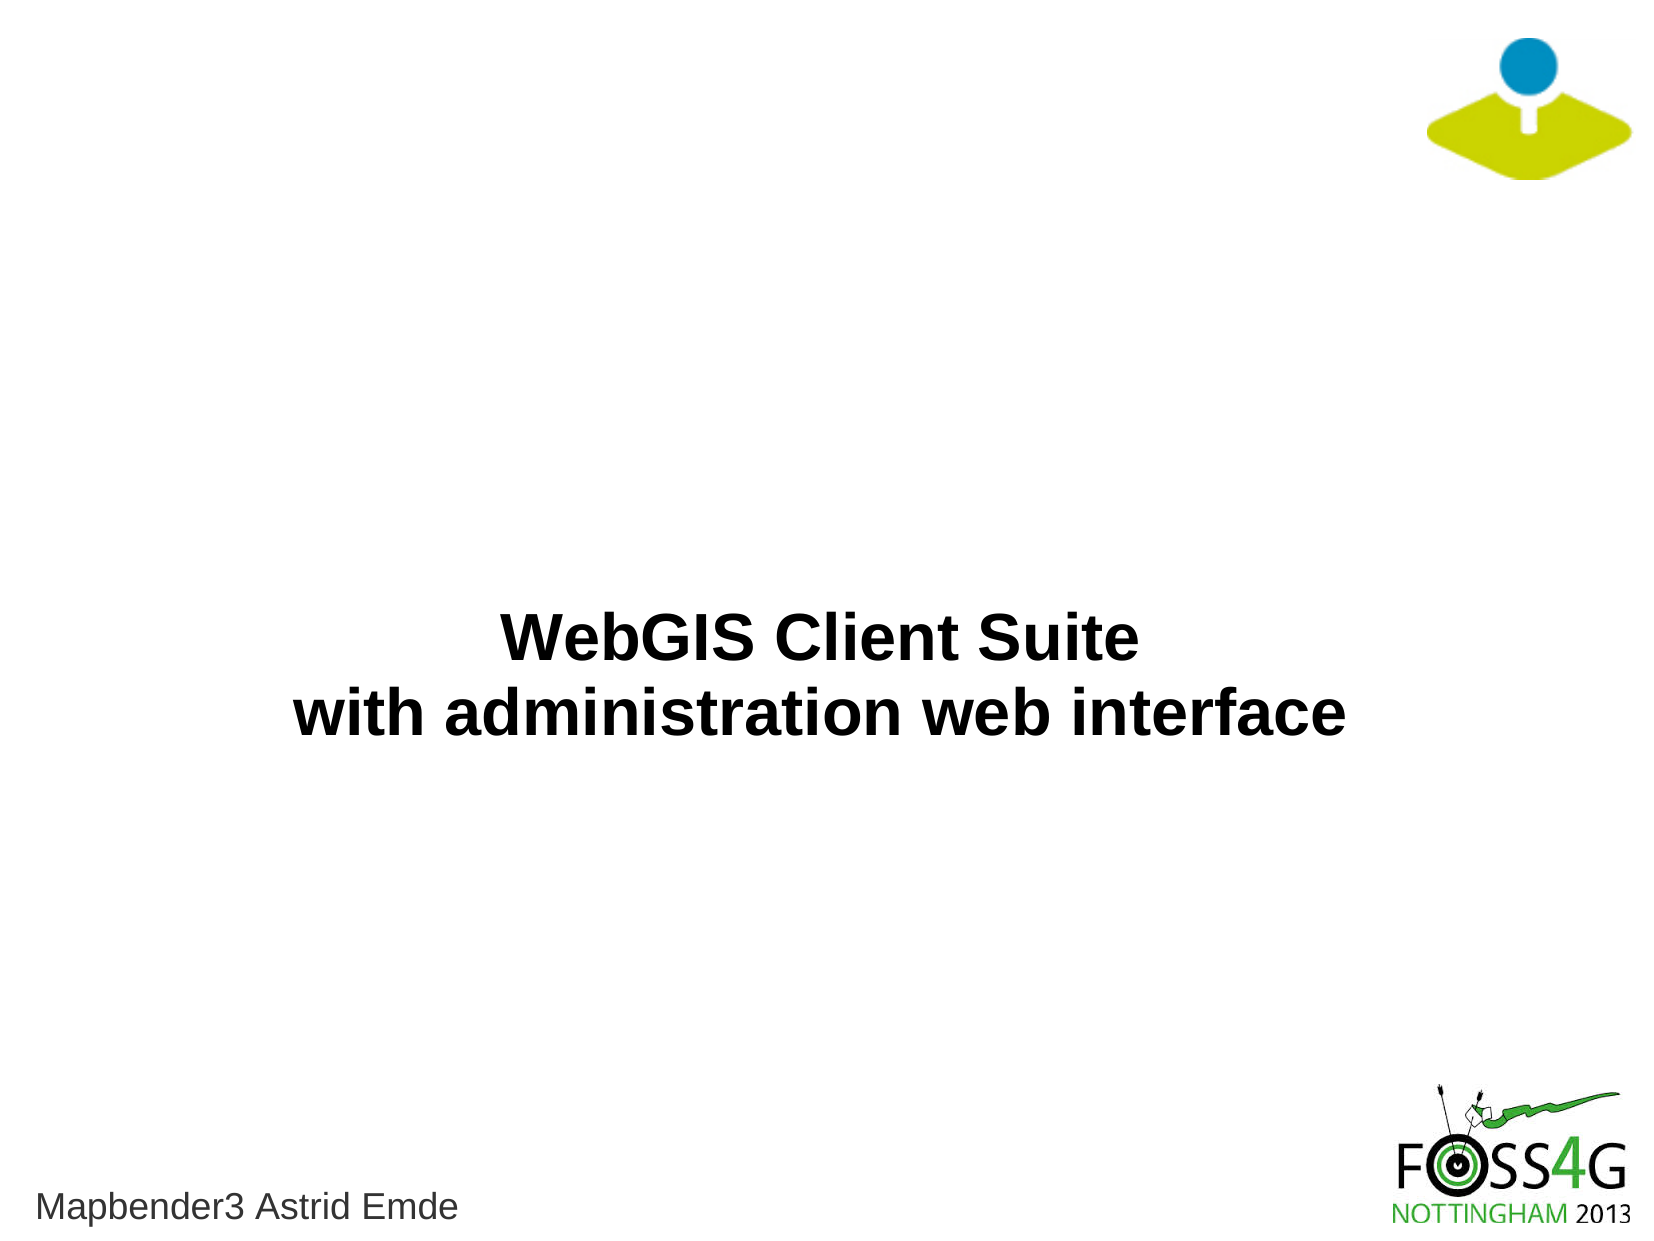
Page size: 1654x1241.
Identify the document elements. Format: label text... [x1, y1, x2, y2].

picture [1393, 1084, 1630, 1223]
subtitle WebGIS Client Suite with administration web interface [76, 177, 1565, 1173]
picture [1427, 38, 1636, 180]
